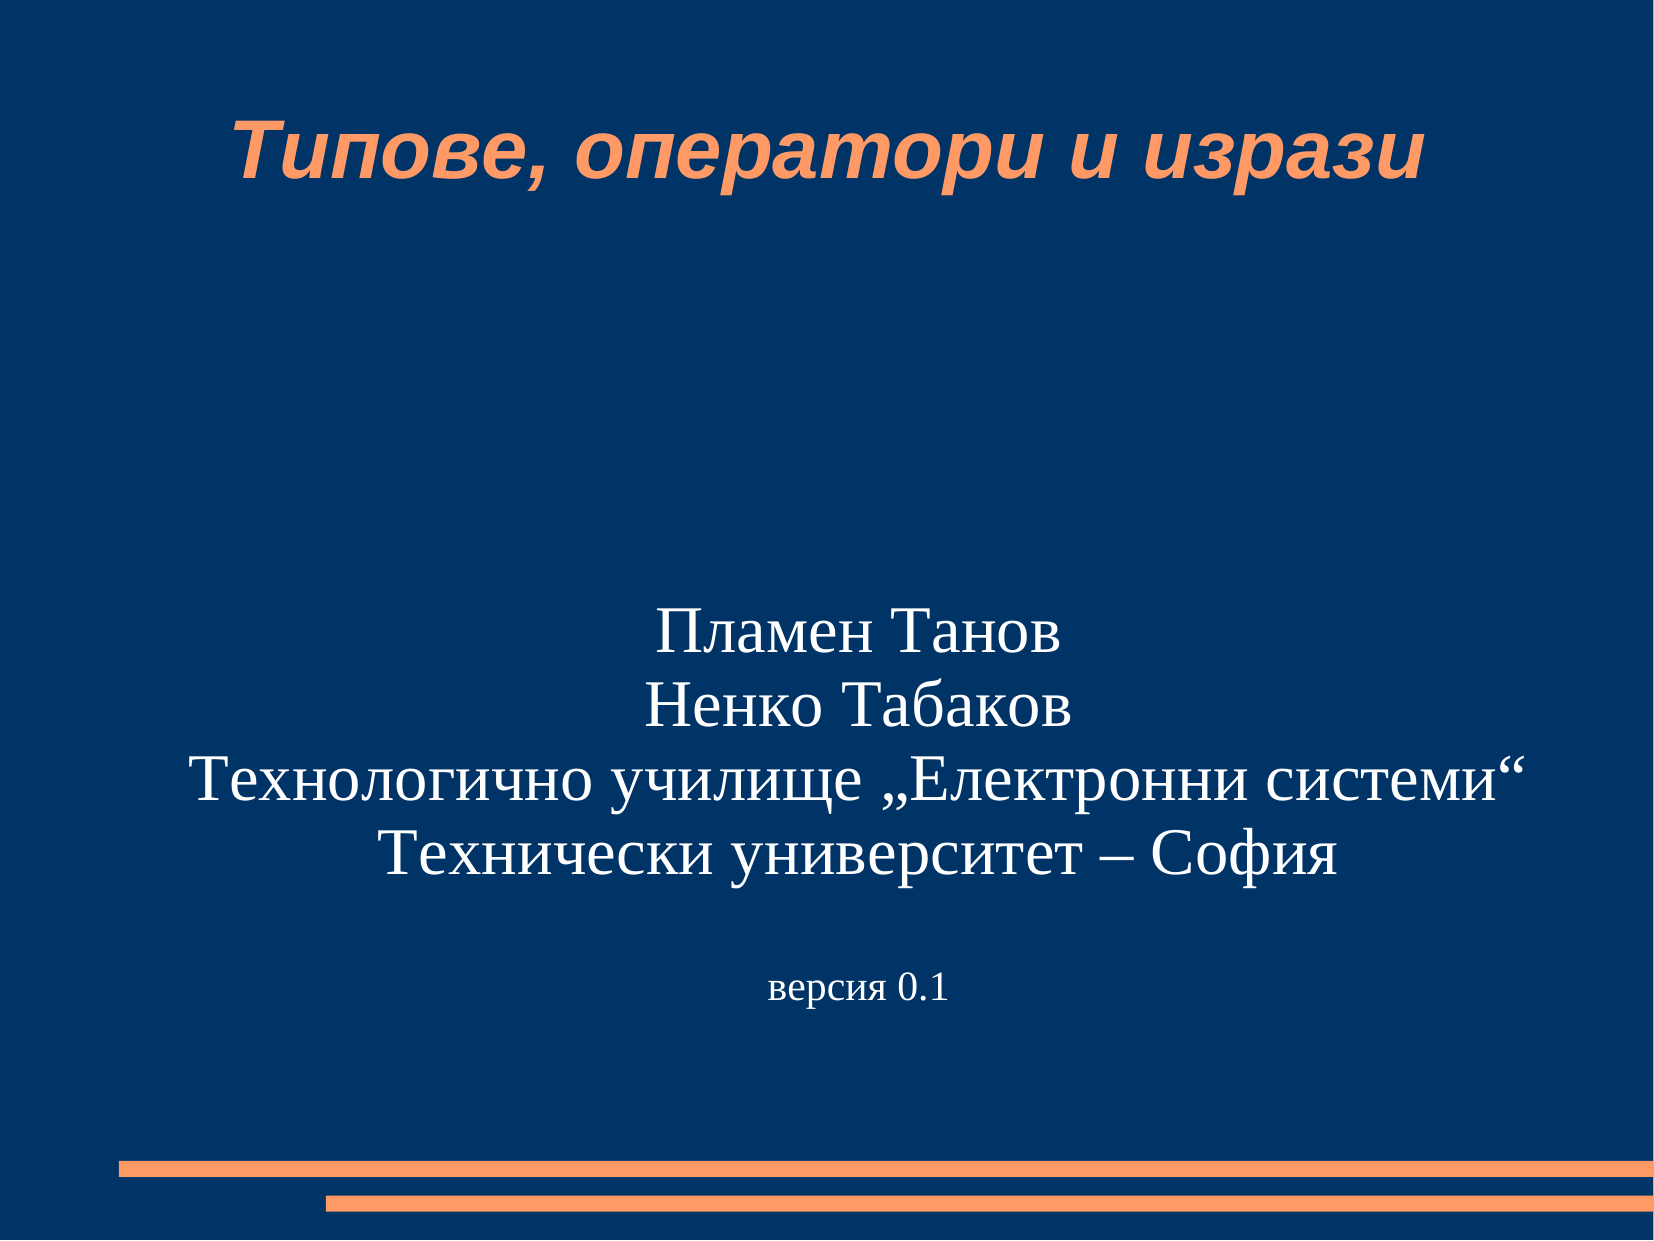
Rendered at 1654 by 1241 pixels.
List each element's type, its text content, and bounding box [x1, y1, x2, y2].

title Типове, оператори и изрази [121, 46, 1534, 254]
subtitle Пламен Танов Ненко Табаков Технологично училище „Електронни системи“ Технически университет – София версия 0.1 [121, 322, 1561, 1133]
